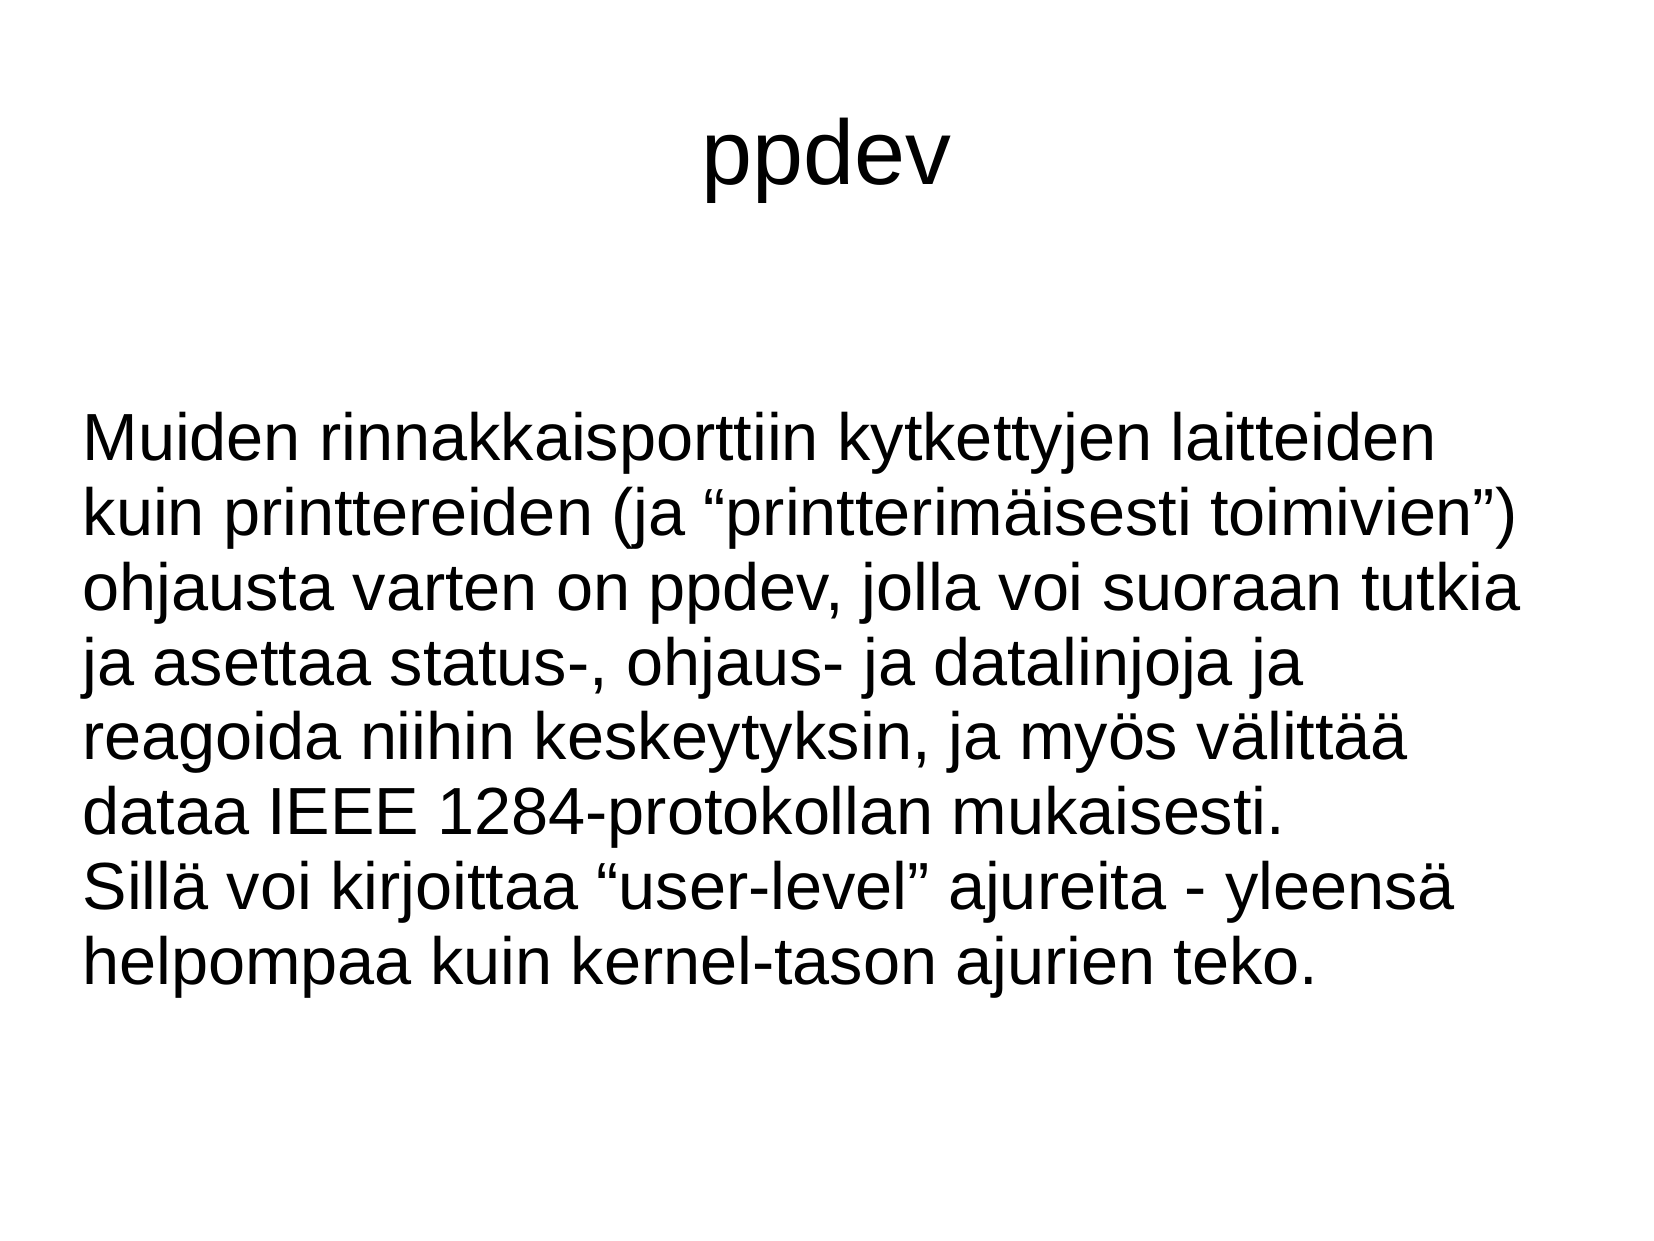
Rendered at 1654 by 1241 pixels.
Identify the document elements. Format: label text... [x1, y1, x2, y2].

text_box Muiden rinnakkaisporttiin kytkettyjen laitteiden kuin printtereiden (ja “printterimäisesti toimivien”) ohjausta varten on ppdev, jolla voi suoraan tutkia ja asettaa status-, ohjaus- ja datalinjoja ja reagoida niihin keskeytyksin, ja myös välittää dataa IEEE 1284-protokollan mukaisesti. Sillä voi kirjoittaa “user-level” ajureita - yleensä helpompaa kuin kernel-tason ajurien teko. [82, 297, 1571, 1102]
title ppdev [82, 56, 1571, 250]
